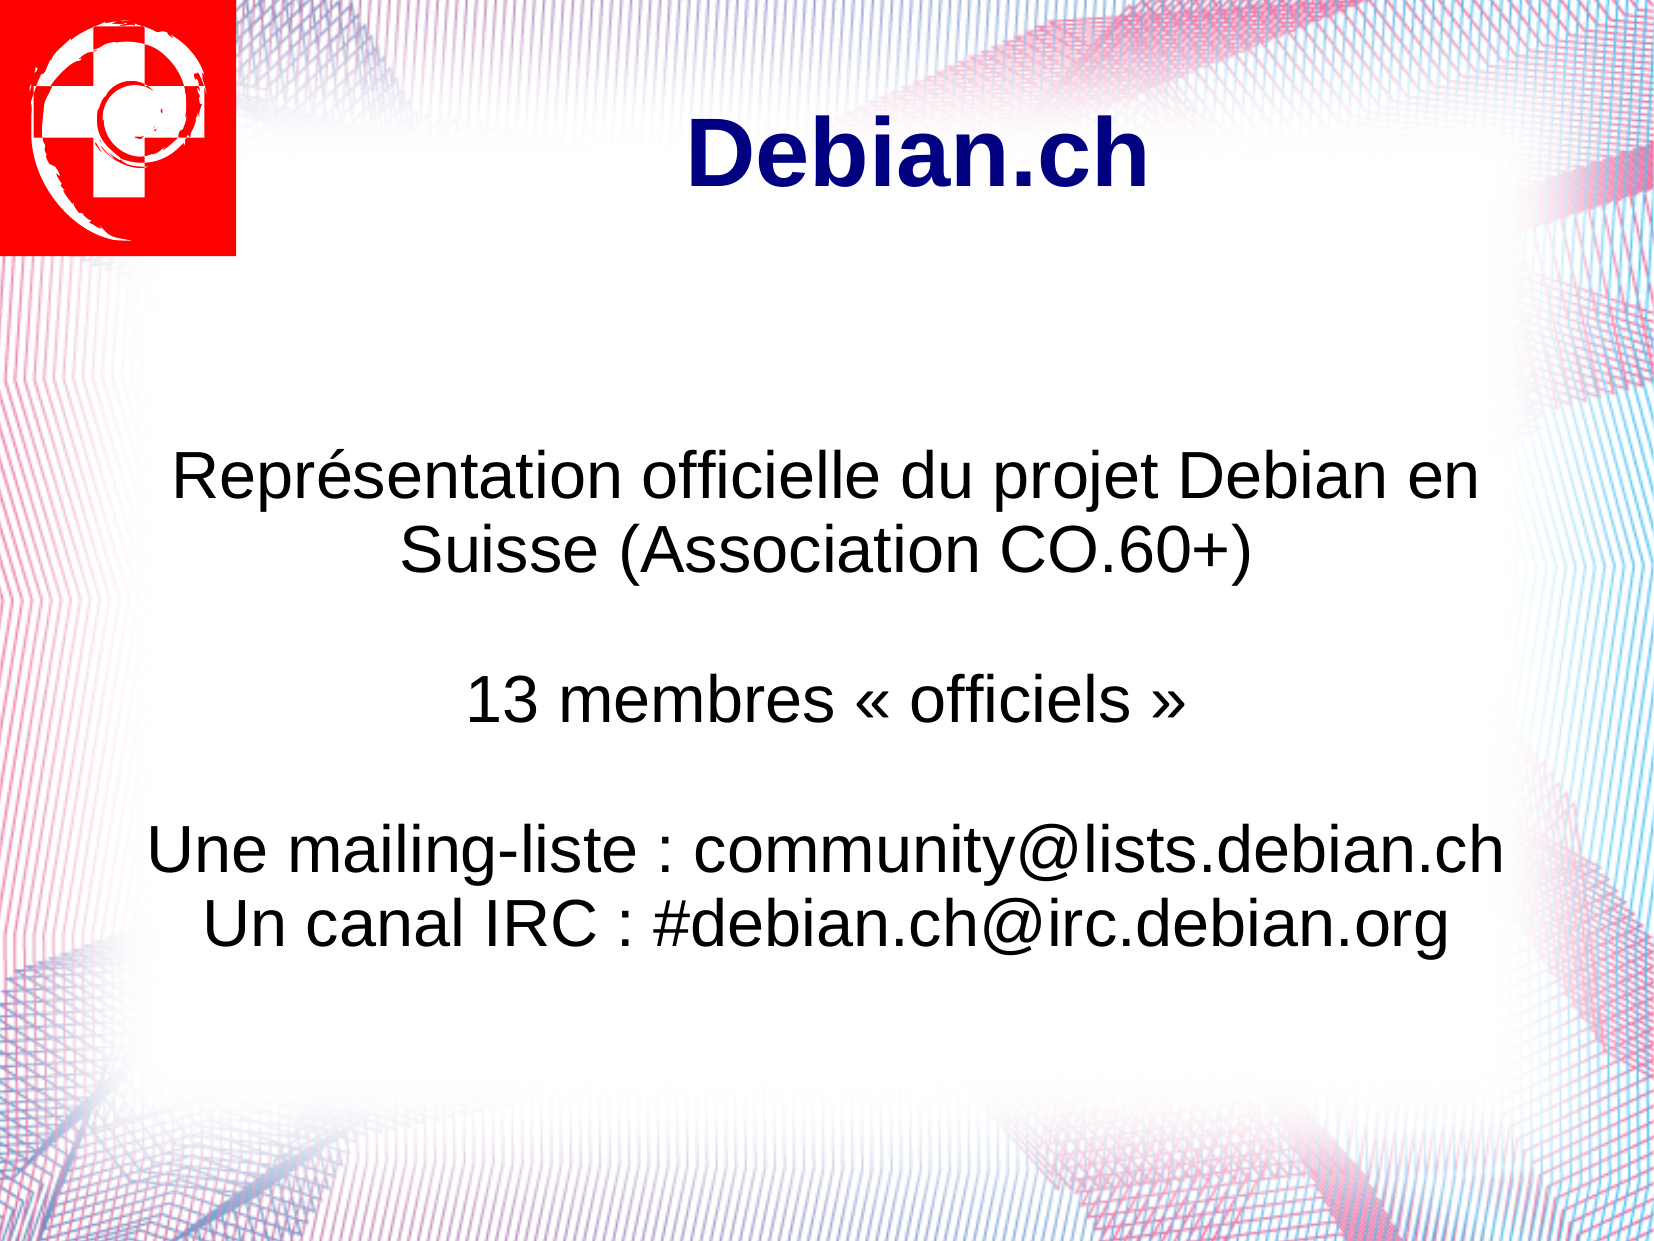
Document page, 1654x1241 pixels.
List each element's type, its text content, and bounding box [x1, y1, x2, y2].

subtitle Représentation officielle du projet Debian en Suisse (Association CO.60+) 13 membres « officiels » Une mailing-liste : community@lists.debian.ch Un canal IRC : #debian.ch@irc.debian.org [82, 290, 1571, 1109]
picture [0, 0, 1654, 1241]
title Debian.ch [265, 49, 1571, 257]
